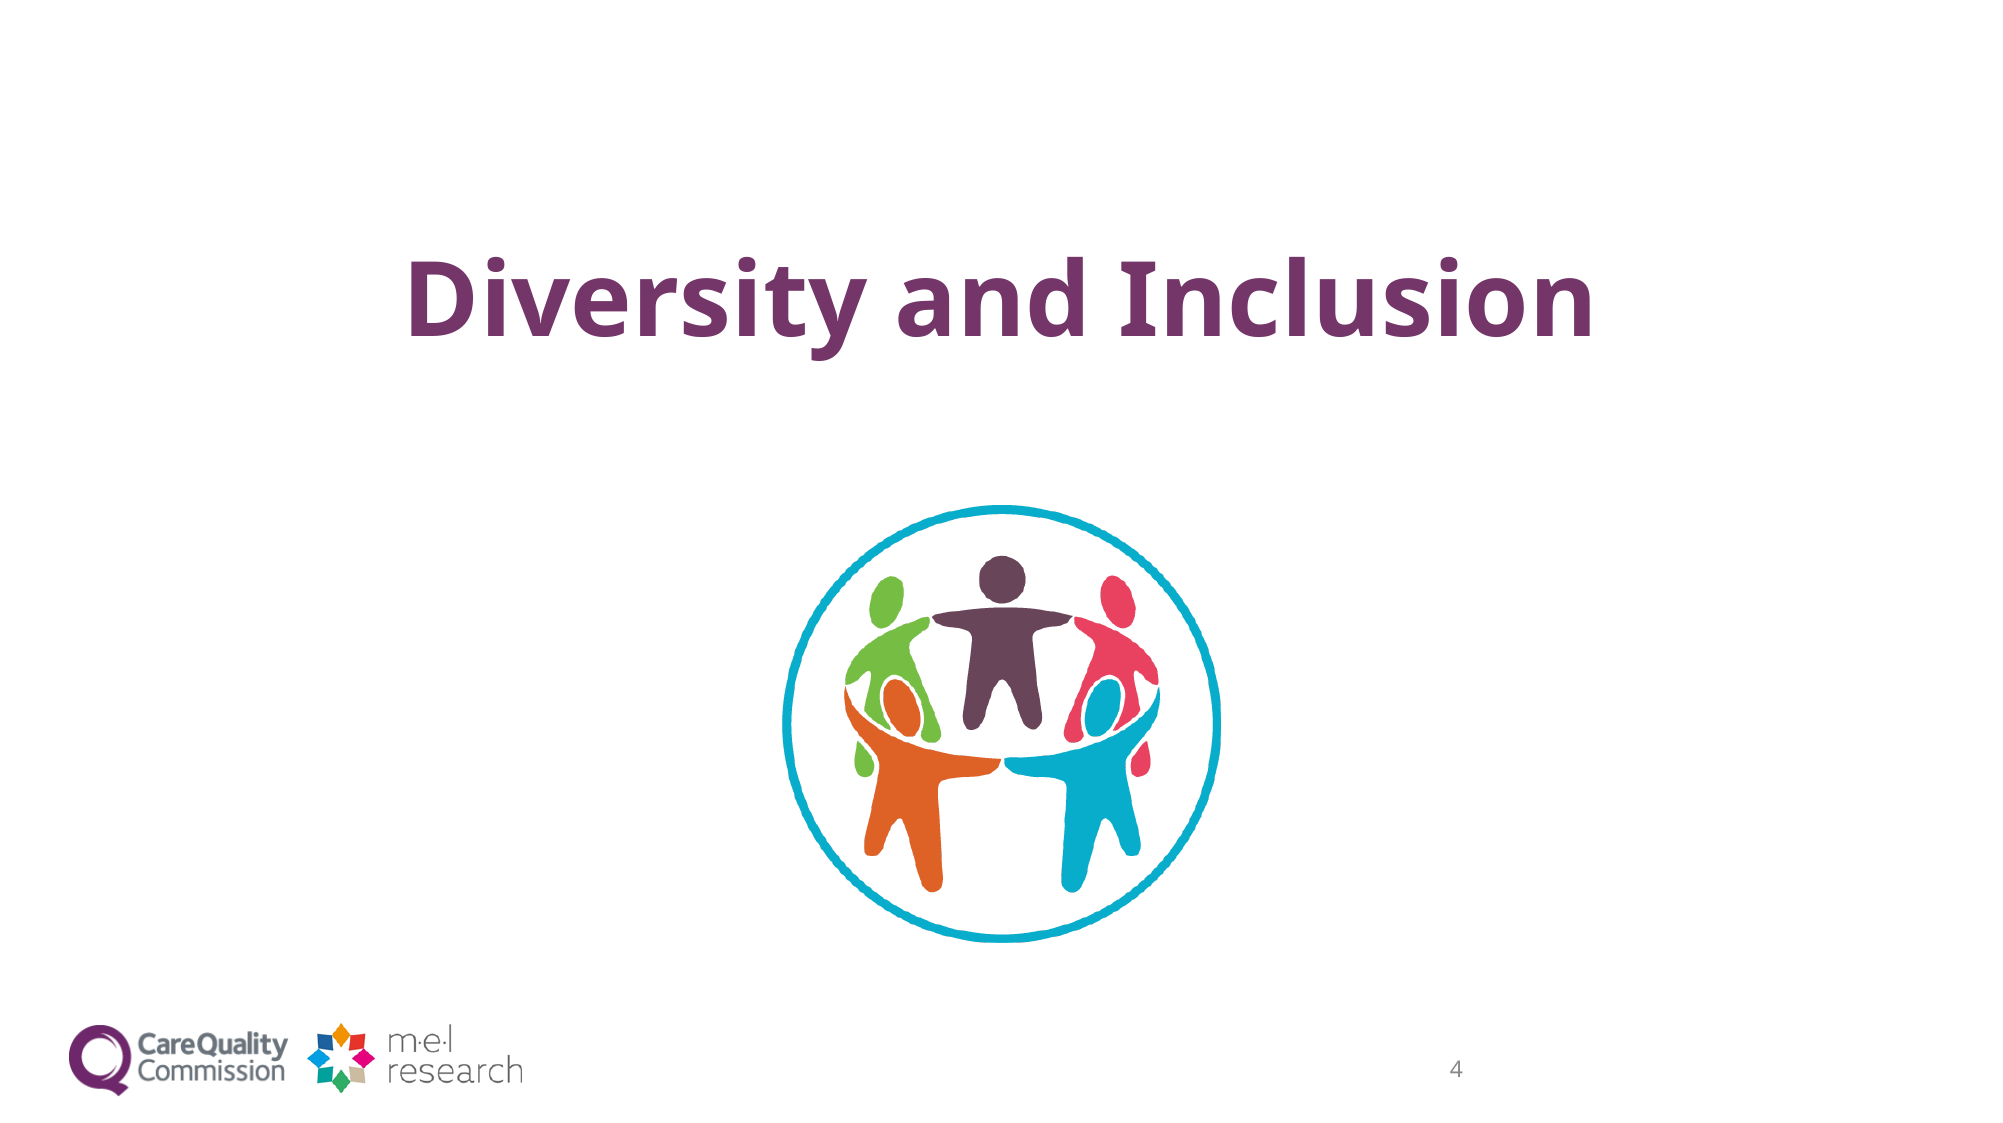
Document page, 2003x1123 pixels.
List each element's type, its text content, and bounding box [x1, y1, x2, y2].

picture [782, 505, 1221, 944]
title Diversity and Inclusion [131, 210, 1871, 327]
picture [67, 1023, 291, 1099]
text_box 4 [1434, 1039, 1902, 1100]
picture [307, 1023, 522, 1093]
